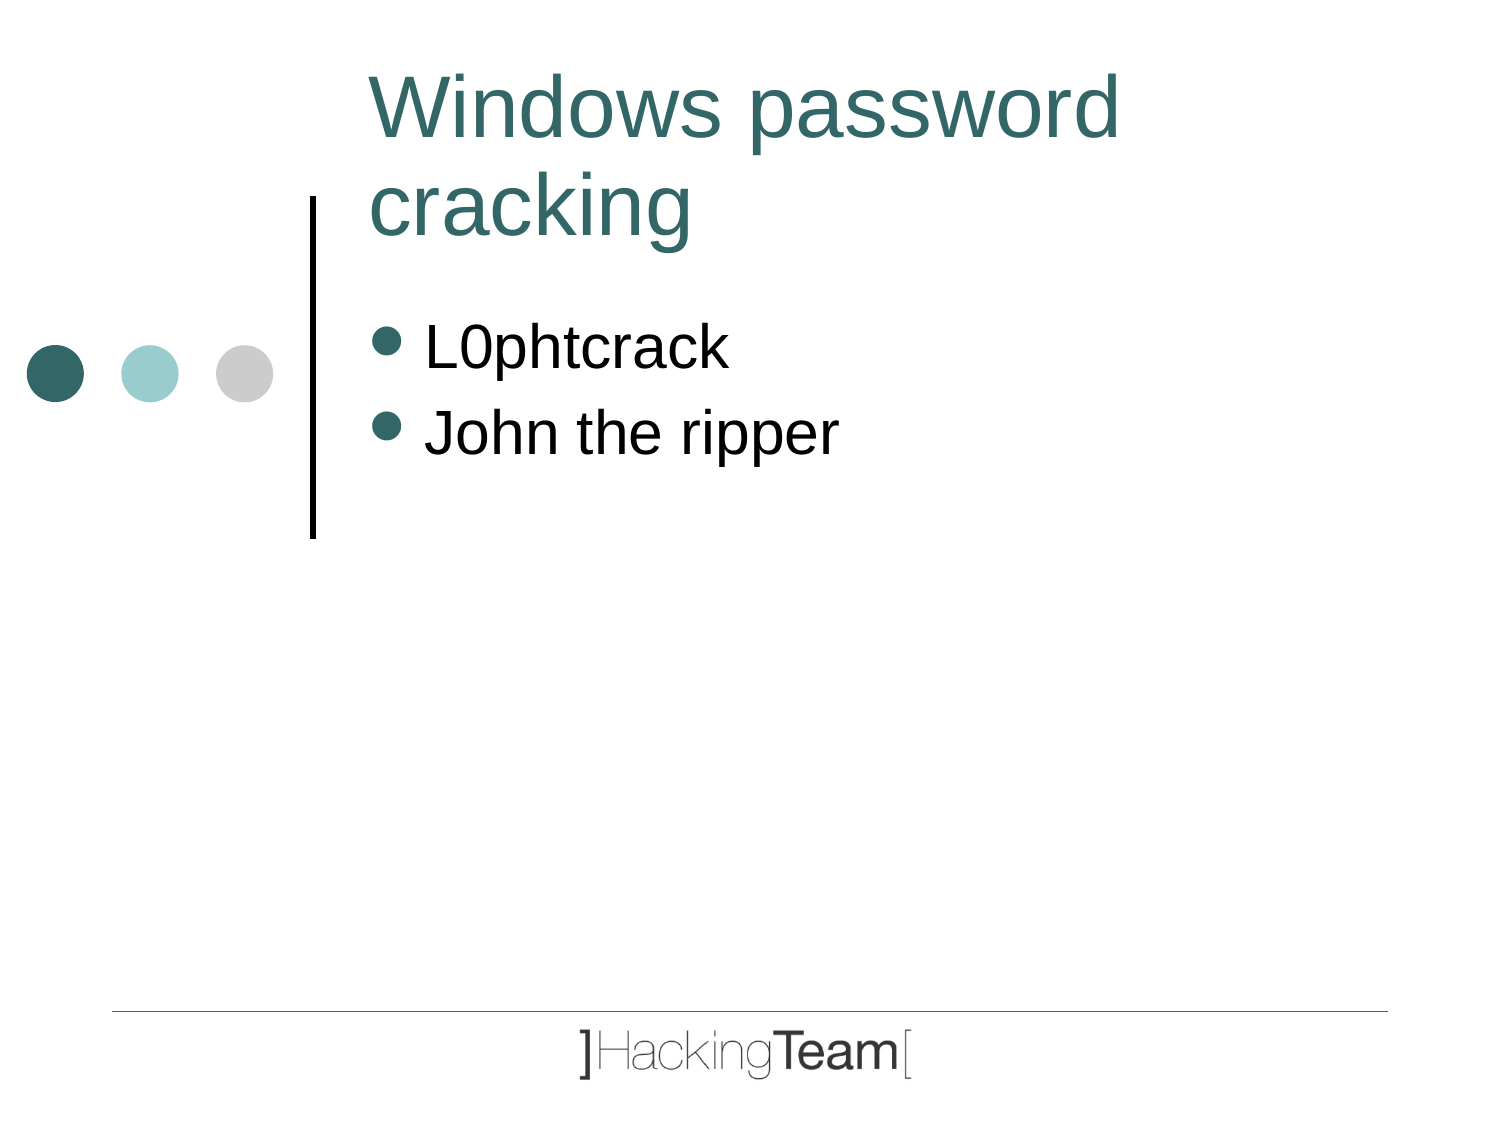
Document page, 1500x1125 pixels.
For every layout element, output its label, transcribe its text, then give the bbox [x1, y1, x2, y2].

picture [574, 1041, 916, 1084]
list L0phtcrack John the ripper [249, 312, 1401, 1041]
title Windows password cracking [249, 38, 1401, 275]
